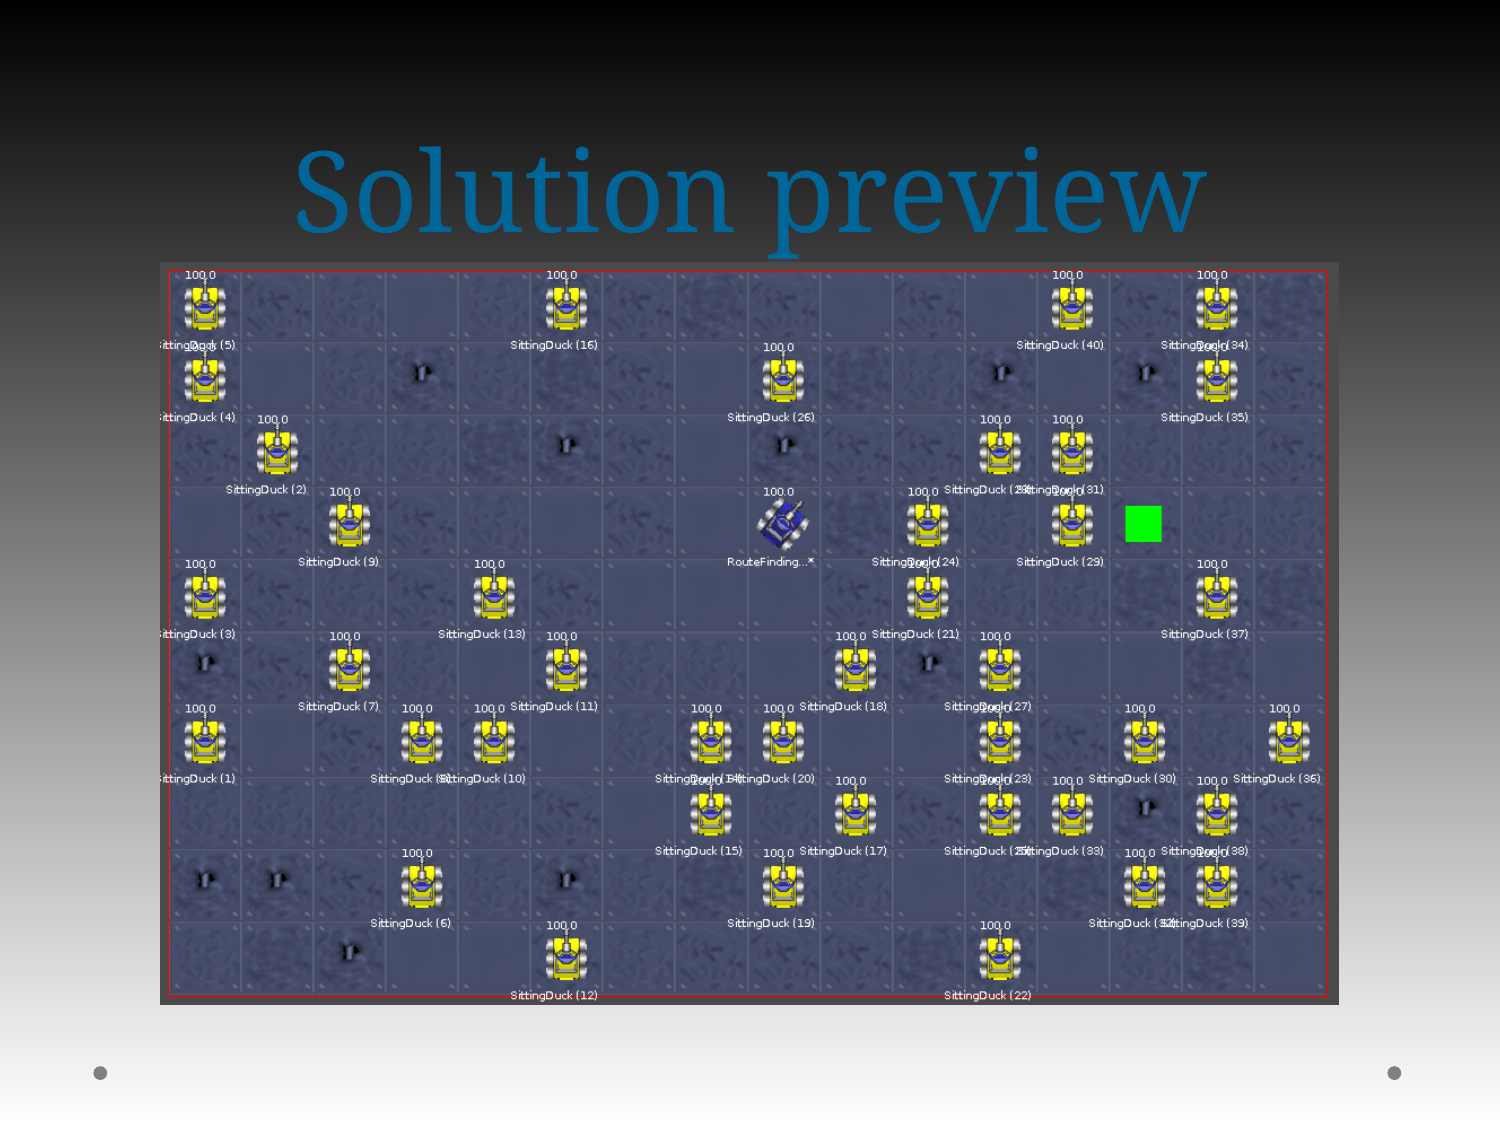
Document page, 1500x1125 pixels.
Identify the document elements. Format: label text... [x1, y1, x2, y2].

picture [160, 262, 1339, 1005]
title Solution preview [75, 0, 1425, 263]
